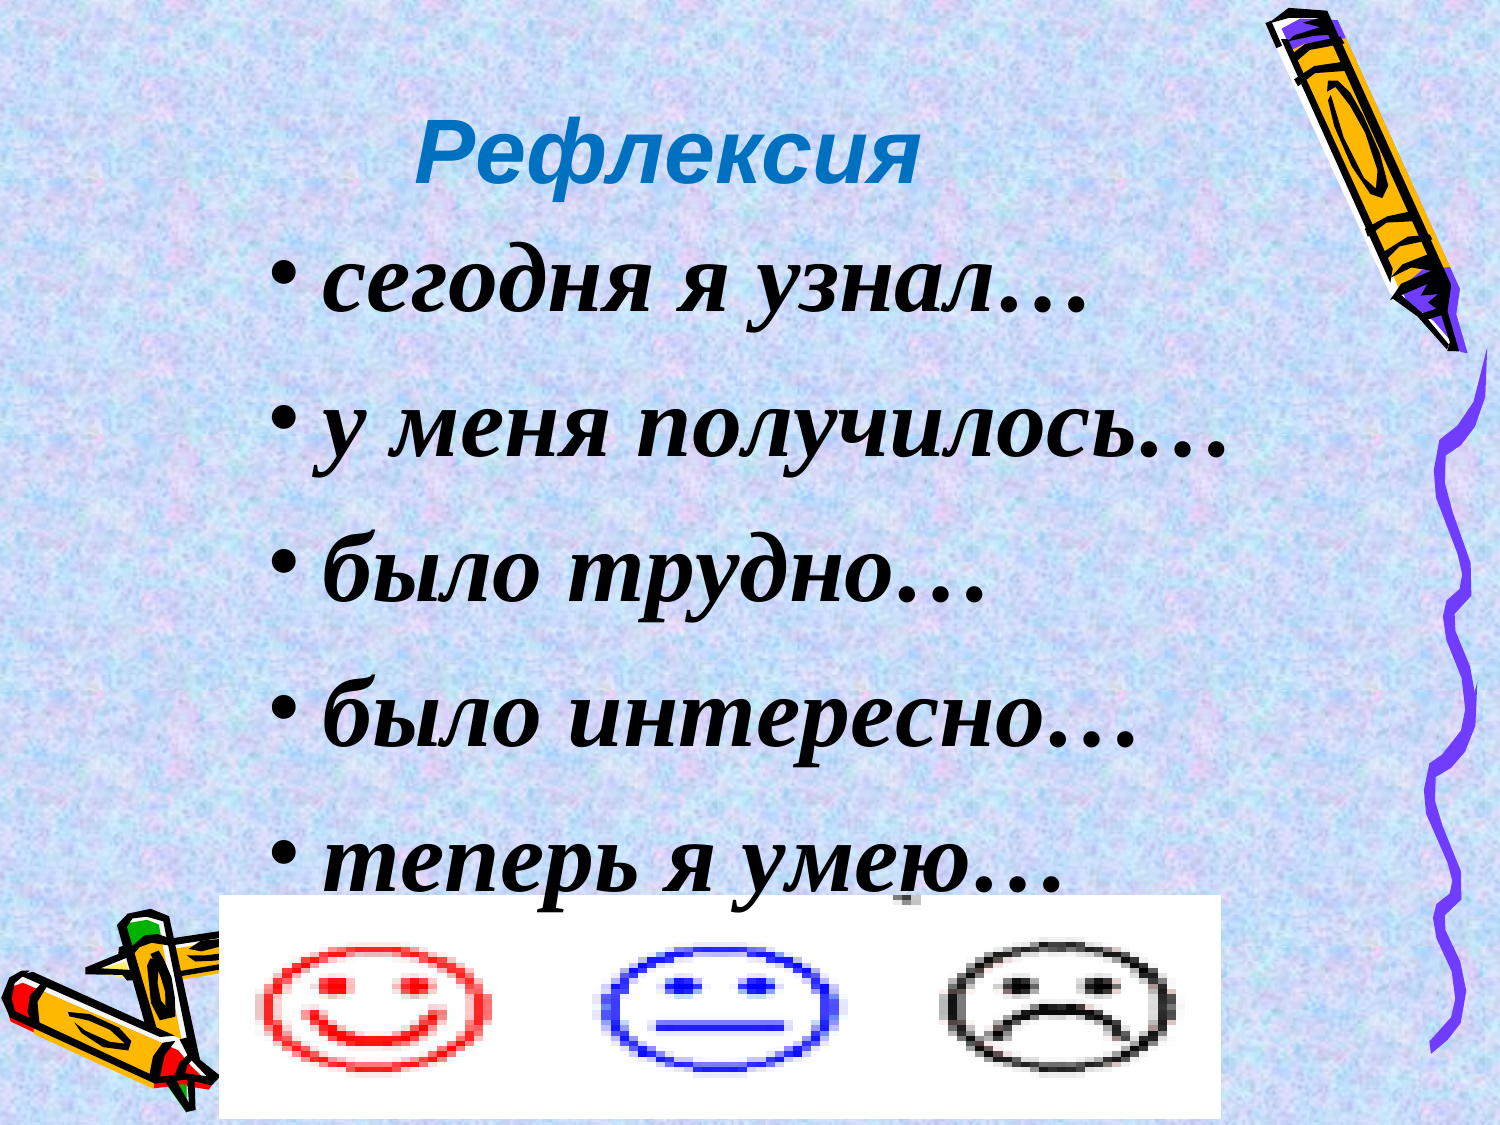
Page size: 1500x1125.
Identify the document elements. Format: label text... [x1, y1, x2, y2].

picture [0, 0, 1500, 1125]
text_box сегодня я узнал… у меня получилось… было трудно… было интересно… теперь я умею… [251, 204, 1253, 919]
text_box Рефлексия [105, 23, 1233, 650]
